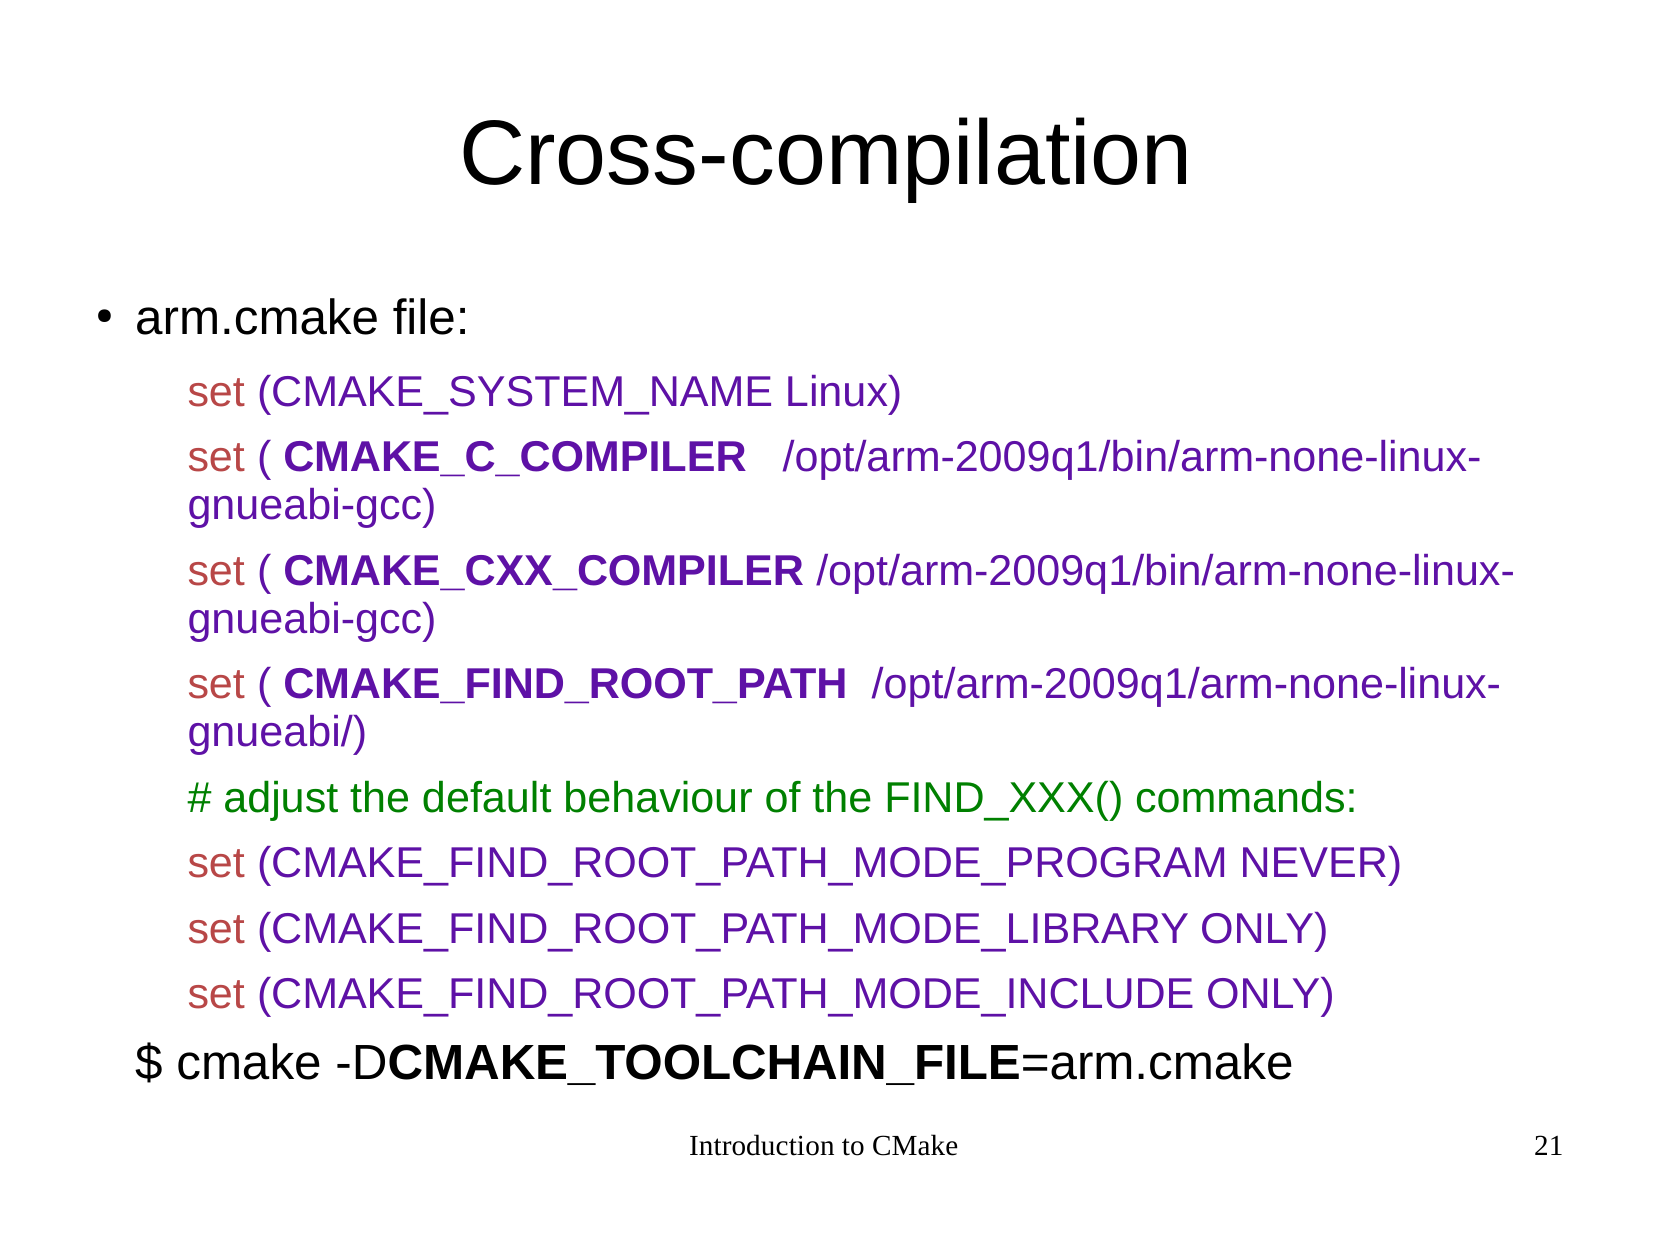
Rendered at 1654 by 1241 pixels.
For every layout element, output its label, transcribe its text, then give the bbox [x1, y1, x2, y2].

list arm.cmake file: set (CMAKE_SYSTEM_NAME Linux) set ( CMAKE_C_COMPILER /opt/arm-2009q1/bin/arm-none-linux-gnueabi-gcc) set ( CMAKE_CXX_COMPILER /opt/arm-2009q1/bin/arm-none-linux-gnueabi-gcc) set ( CMAKE_FIND_ROOT_PATH /opt/arm-2009q1/arm-none-linux-gnueabi/) # adjust the default behaviour of the FIND_XXX() commands: set (CMAKE_FIND_ROOT_PATH_MODE_PROGRAM NEVER) set (CMAKE_FIND_ROOT_PATH_MODE_LIBRARY ONLY) set (CMAKE_FIND_ROOT_PATH_MODE_INCLUDE ONLY) $ cmake -DCMAKE_TOOLCHAIN_FILE=arm.cmake [82, 290, 1571, 1109]
title Cross-compilation [82, 56, 1571, 250]
